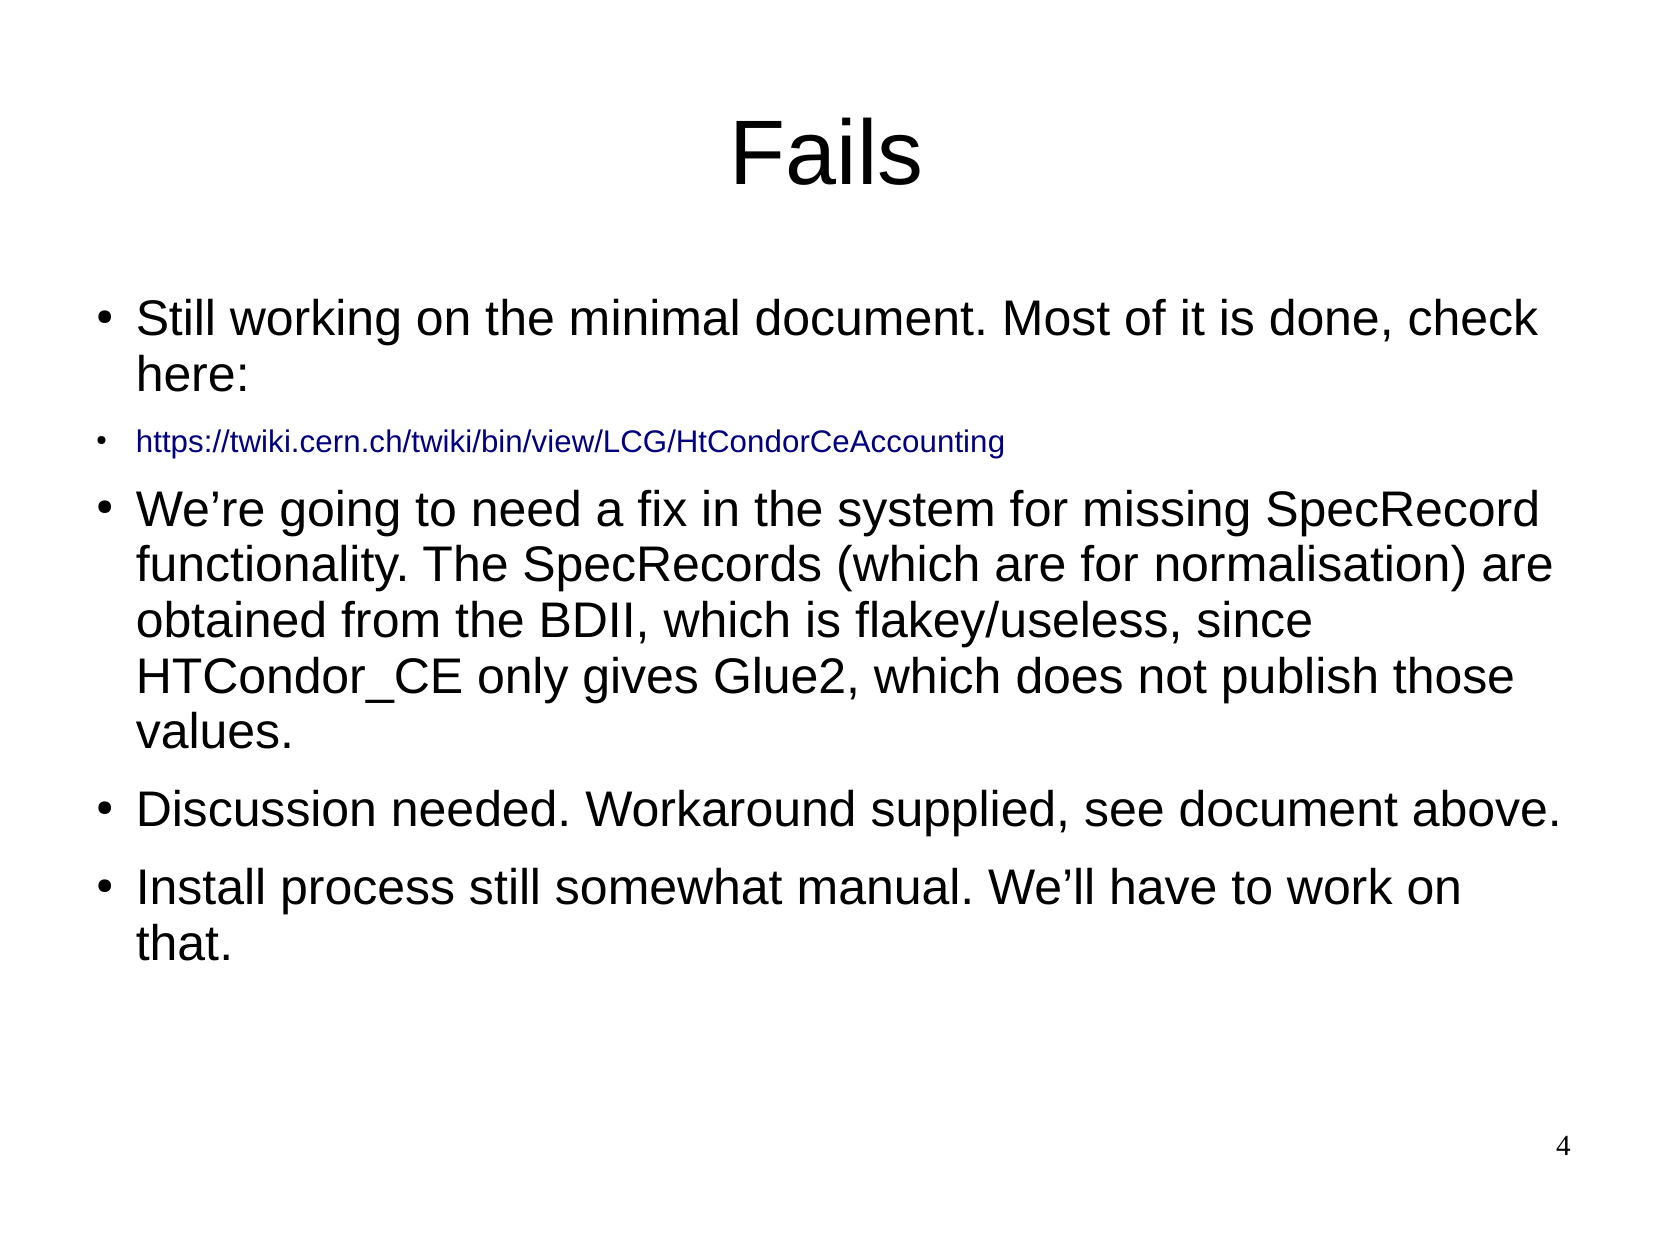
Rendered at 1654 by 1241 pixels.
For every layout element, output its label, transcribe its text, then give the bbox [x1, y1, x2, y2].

list Still working on the minimal document. Most of it is done, check here: https://twiki.cern.ch/twiki/bin/view/LCG/HtCondorCeAccounting We’re going to need a fix in the system for missing SpecRecord functionality. The SpecRecords (which are for normalisation) are obtained from the BDII, which is flakey/useless, since HTCondor_CE only gives Glue2, which does not publish those values. Discussion needed. Workaround supplied, see document above. Install process still somewhat manual. We’ll have to work on that. [82, 290, 1571, 1010]
title Fails [82, 49, 1571, 257]
